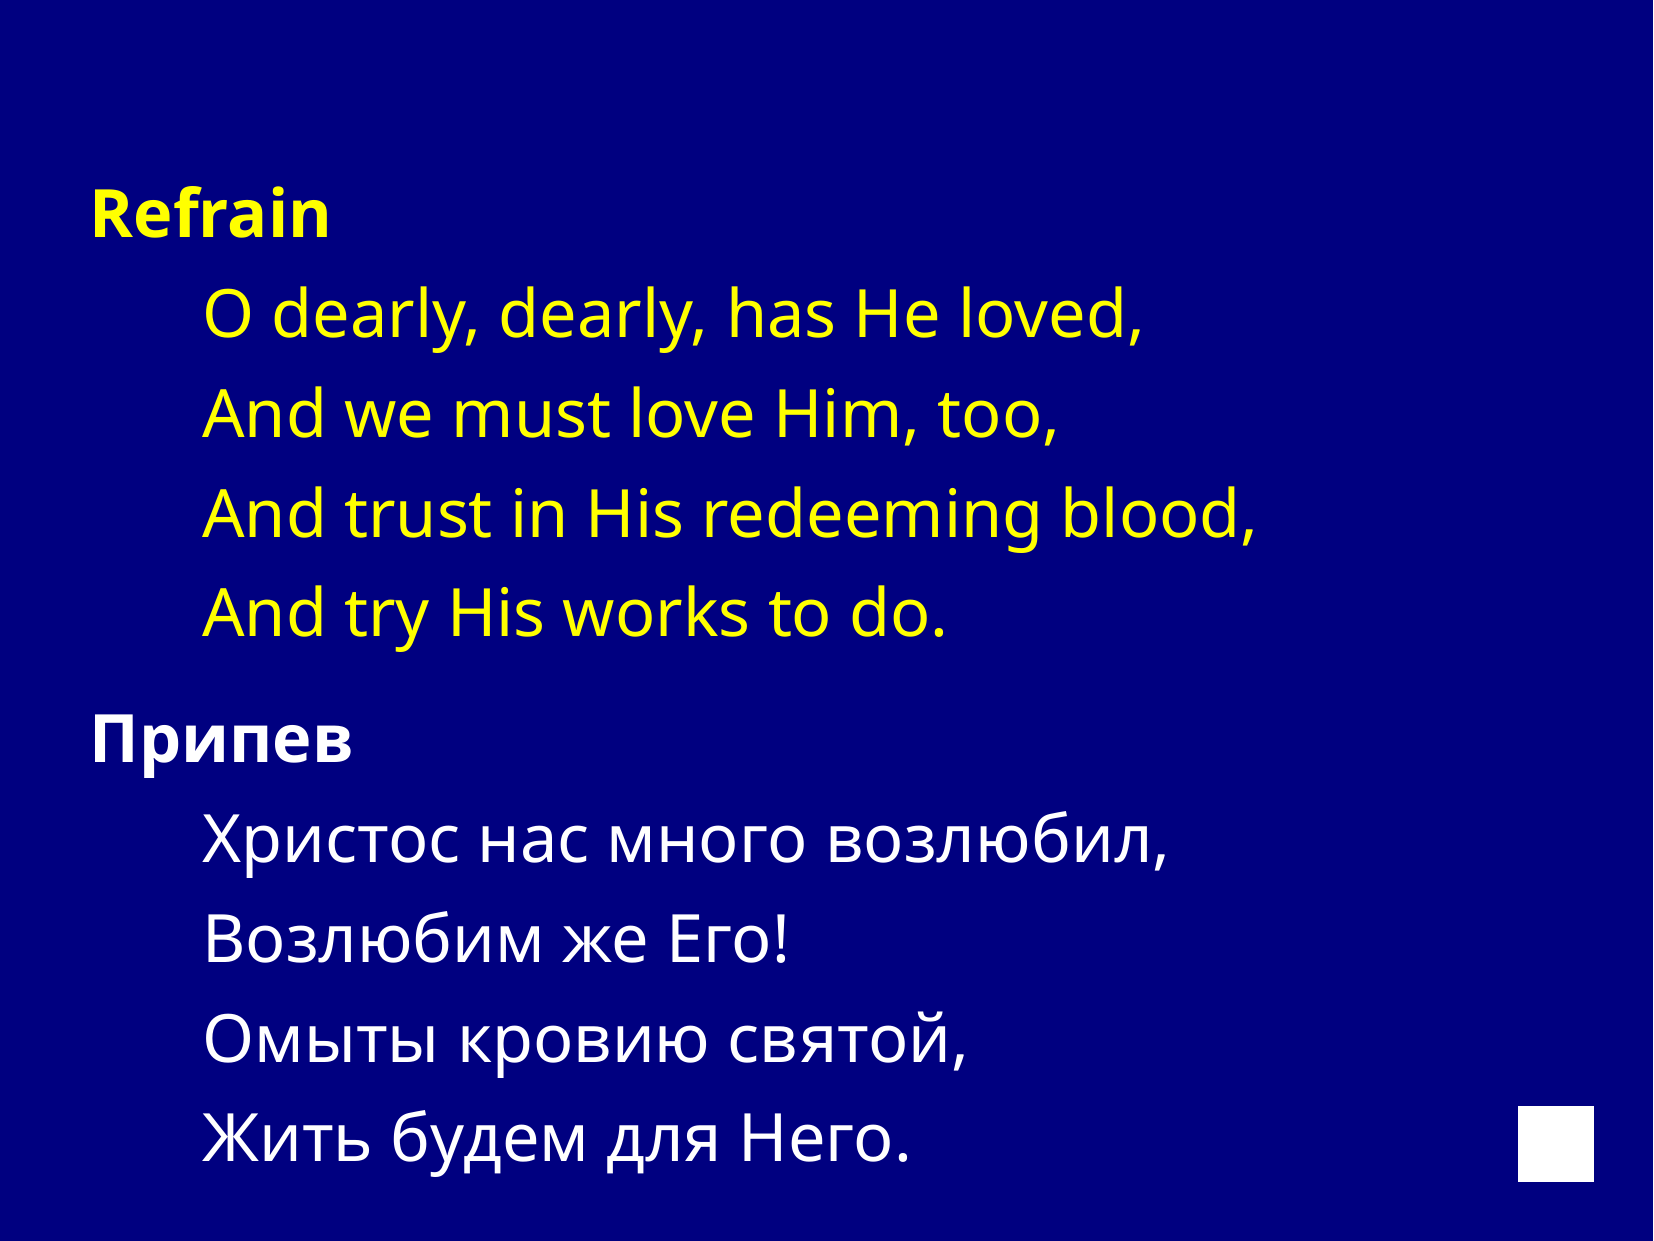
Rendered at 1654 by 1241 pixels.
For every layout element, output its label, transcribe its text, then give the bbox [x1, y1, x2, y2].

text_box Припев Христос нас много возлюбил, Возлюбим же Его! Омыты кровию святой, Жить будем для Него. [75, 675, 1576, 1163]
text_box Refrain O dearly, dearly, has He loved, And we must love Him, too, And trust in His redeeming blood, And try His works to do. [75, 150, 1576, 638]
text_box [1518, 1106, 1594, 1182]
